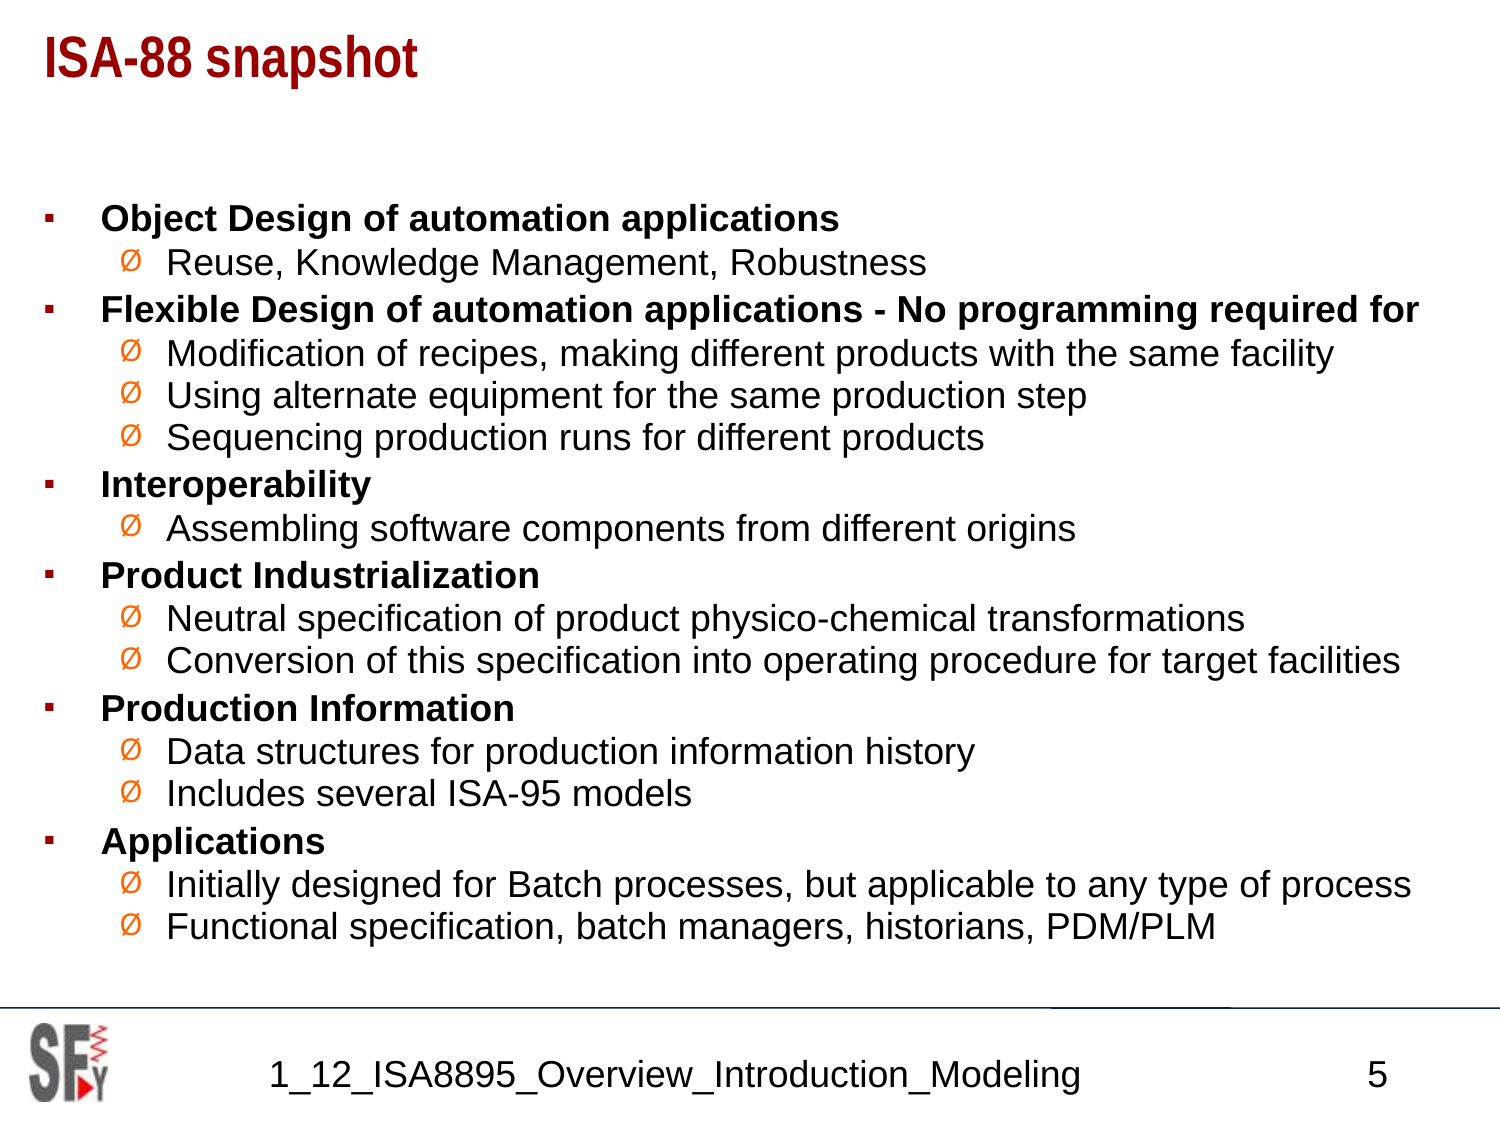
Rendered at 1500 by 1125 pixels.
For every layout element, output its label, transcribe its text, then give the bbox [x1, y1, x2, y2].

slide_number <numéro> [1352, 1034, 1490, 1103]
list Object Design of automation applications Reuse, Knowledge Management, Robustness Flexible Design of automation applications - No programming required for Modification of recipes, making different products with the same facility Using alternate equipment for the same production step Sequencing production runs for different products Interoperability Assembling software components from different origins Product Industrialization Neutral specification of product physico-chemical transformations Conversion of this specification into operating procedure for target facilities Production Information Data structures for production information history Includes several ISA-95 models Applications Initially designed for Batch processes, but applicable to any type of process Functional specification, batch managers, historians, PDM/PLM [29, 184, 1471, 988]
title ISA-88 snapshot [29, 12, 1471, 138]
footer 1_12_ISA8895_Overview_Introduction_Modeling [253, 1034, 1336, 1103]
picture [29, 1023, 108, 1102]
